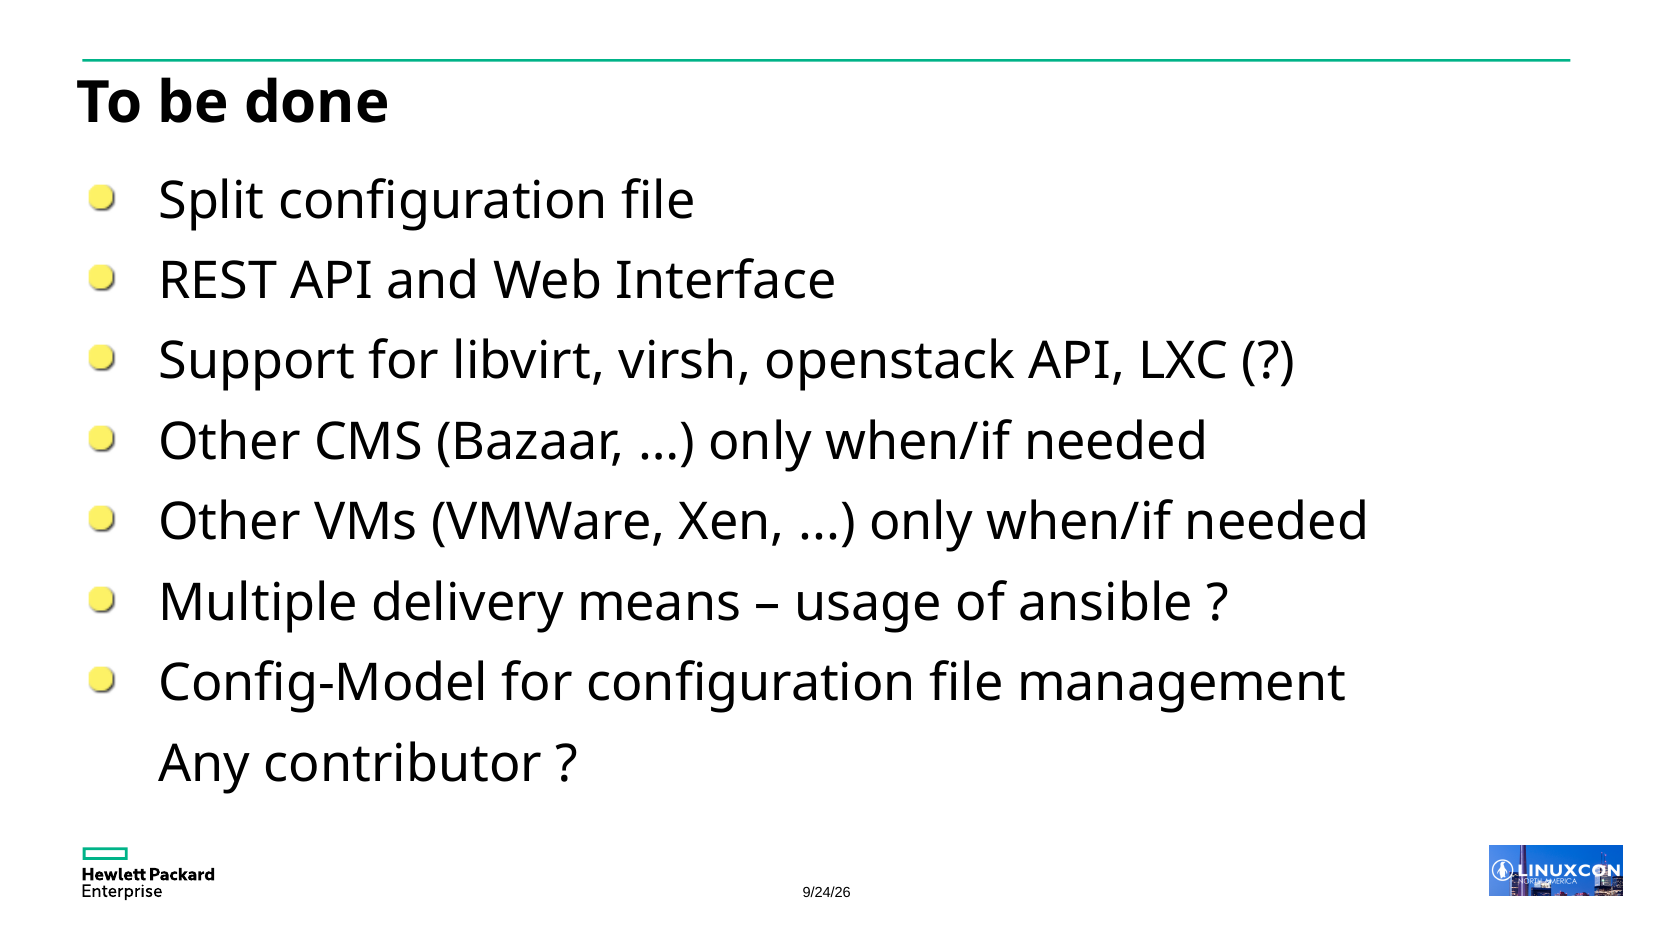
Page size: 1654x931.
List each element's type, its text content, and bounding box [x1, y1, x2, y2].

title To be done [76, 42, 991, 164]
list Split configuration file REST API and Web Interface Support for libvirt, virsh, openstack API, LXC (?) Other CMS (Bazaar, …) only when/if needed Other VMs (VMWare, Xen, ...) only when/if needed Multiple delivery means – usage of ansible ? Config-Model for configuration file management Any contributor ? [75, 173, 1654, 883]
picture [1489, 883, 1623, 896]
